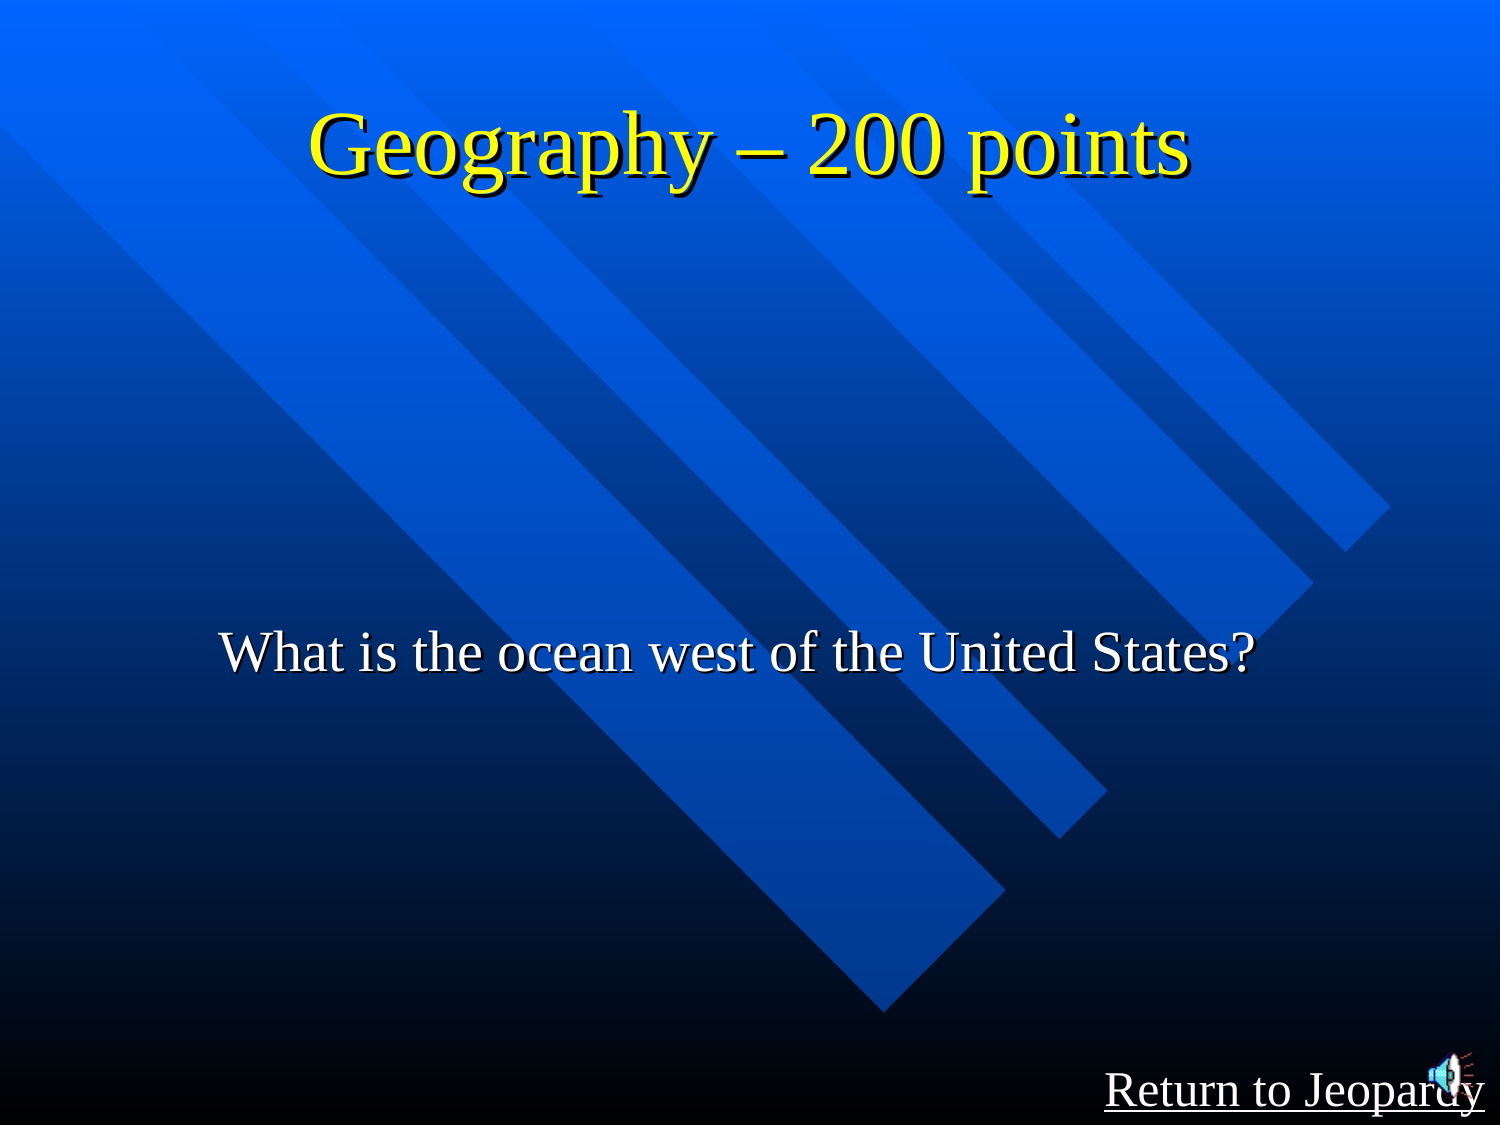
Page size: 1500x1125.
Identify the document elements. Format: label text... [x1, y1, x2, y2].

text_box Return to Jeopardy [1089, 1048, 1500, 1125]
table_header What is the ocean west of the United States? [125, 313, 1350, 983]
picture [1426, 1051, 1477, 1102]
title Geography – 200 points [112, 37, 1388, 238]
